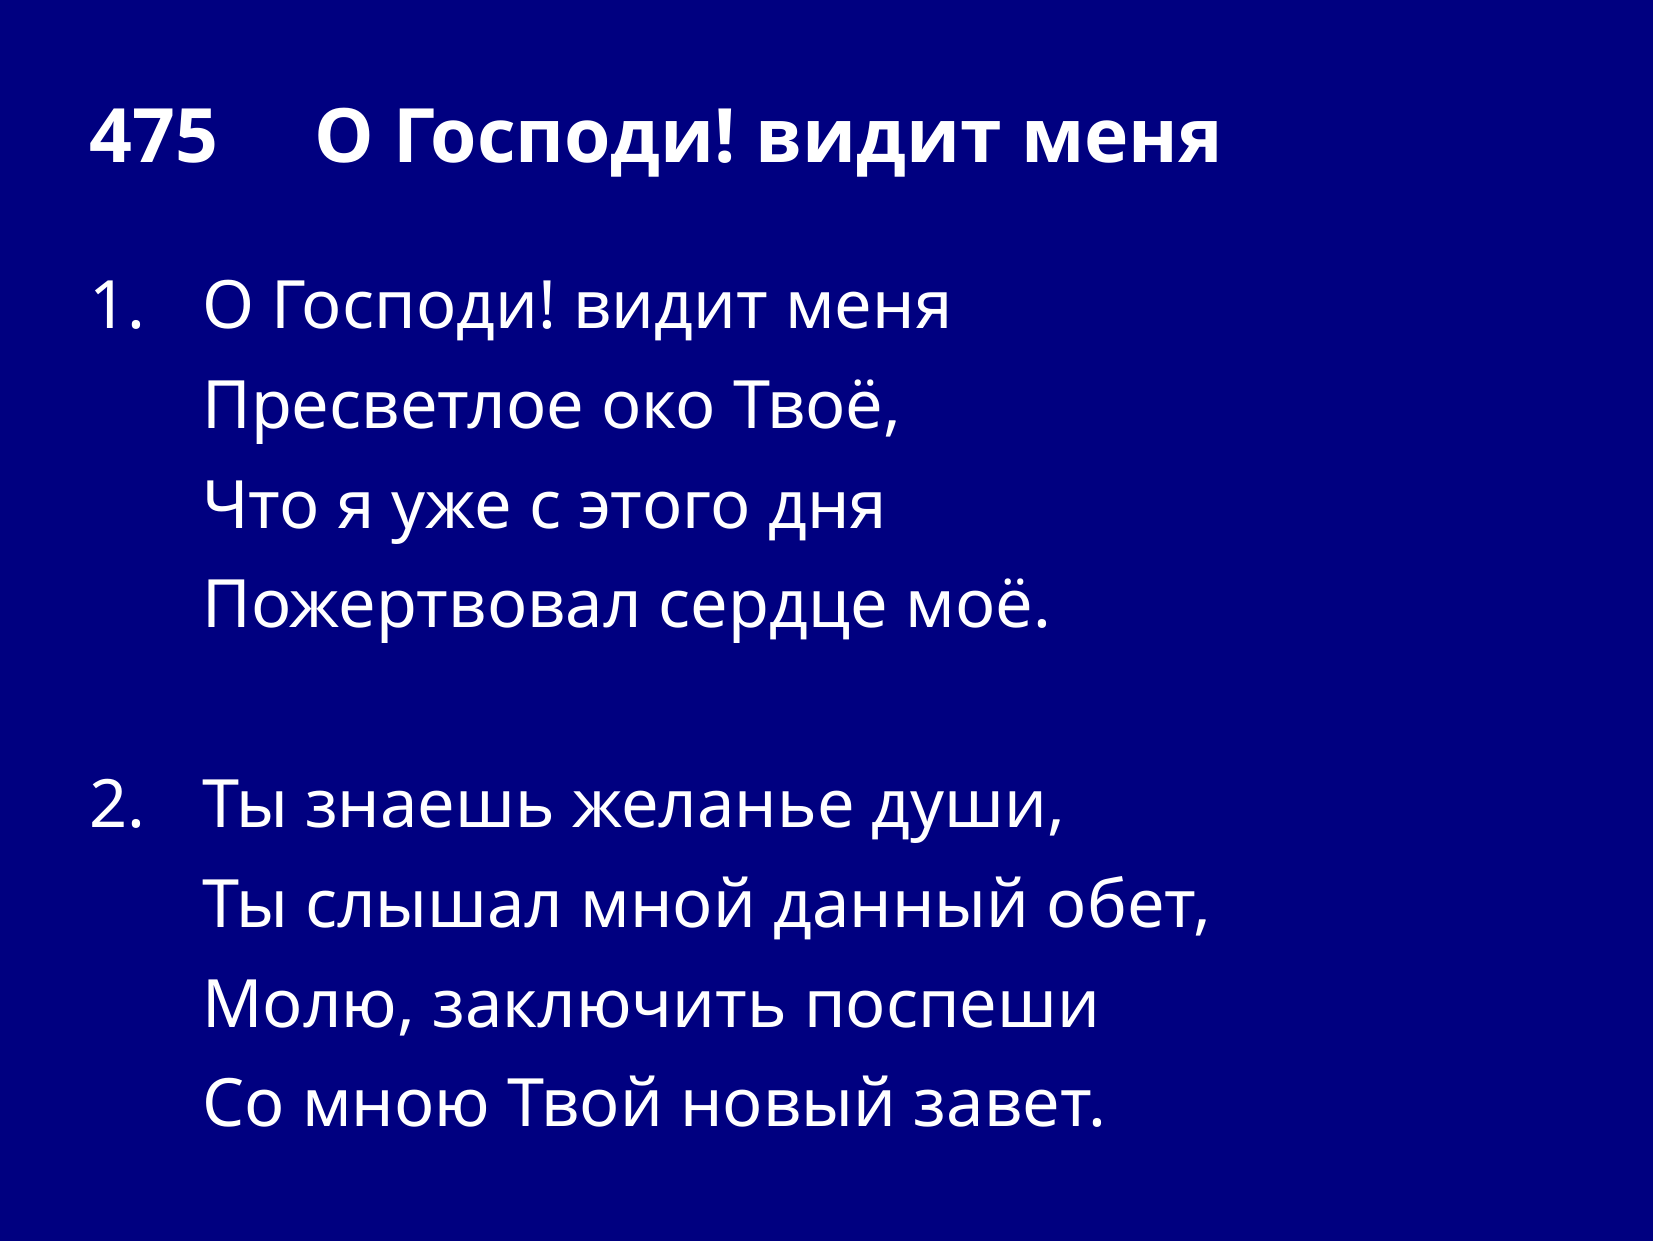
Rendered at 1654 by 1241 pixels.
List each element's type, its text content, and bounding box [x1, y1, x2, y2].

text_box 1. О Господи! видит меня Пресветлое око Твоё, Что я уже с этого дня Пожертвовал сердце моё. 2. Ты знаешь желанье души, Ты слышал мной данный обет, Молю, заключить поспеши Со мною Твой новый завет. [75, 188, 1576, 1163]
text_box 475 О Господи! видит меня [75, 75, 1576, 188]
